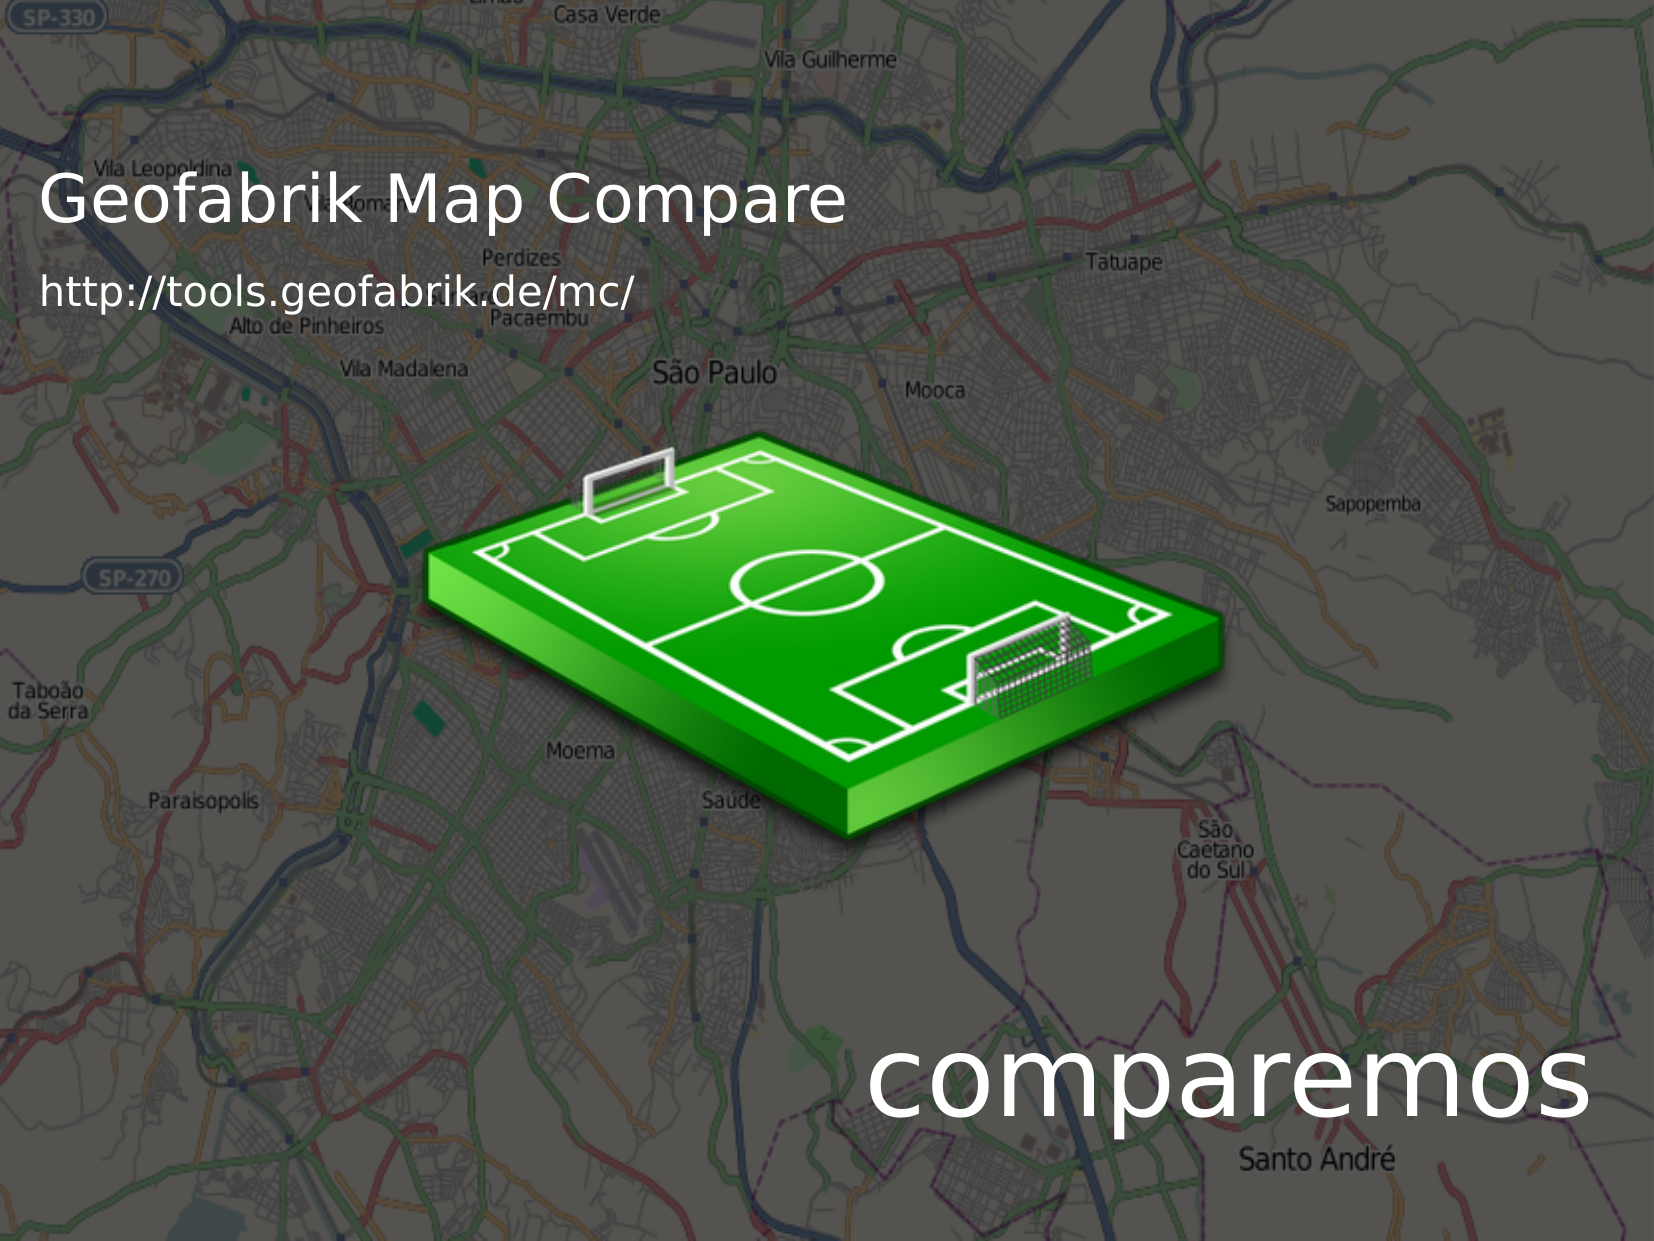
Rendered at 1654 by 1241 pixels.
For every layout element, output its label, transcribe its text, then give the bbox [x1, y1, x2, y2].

title comparemos [147, 979, 1595, 1182]
list Geofabrik Map Compare http://tools.geofabrik.de/mc/ [38, 160, 1603, 979]
picture [0, 0, 1654, 1241]
